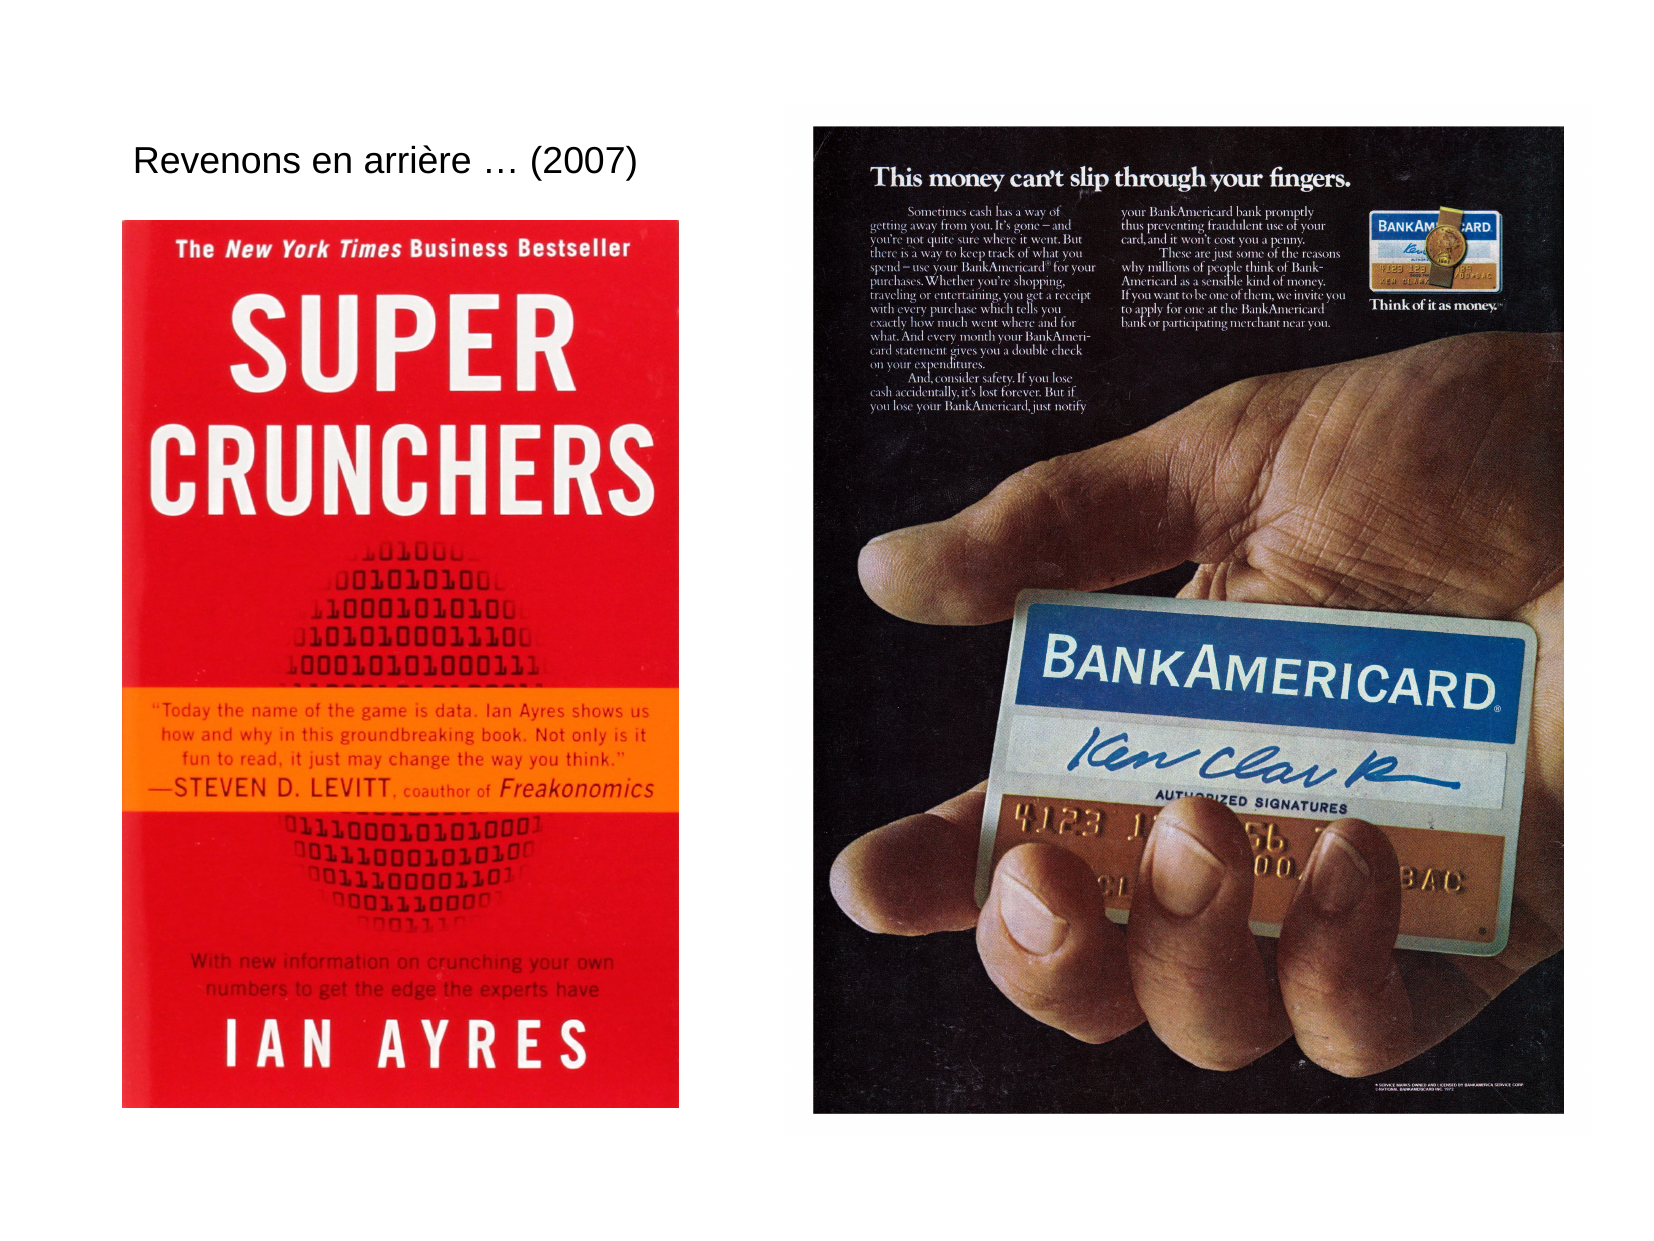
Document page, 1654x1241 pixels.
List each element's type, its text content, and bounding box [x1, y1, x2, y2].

text_box Revenons en arrière … (2007) [118, 132, 664, 189]
picture [122, 220, 679, 1108]
picture [786, 99, 1591, 1141]
